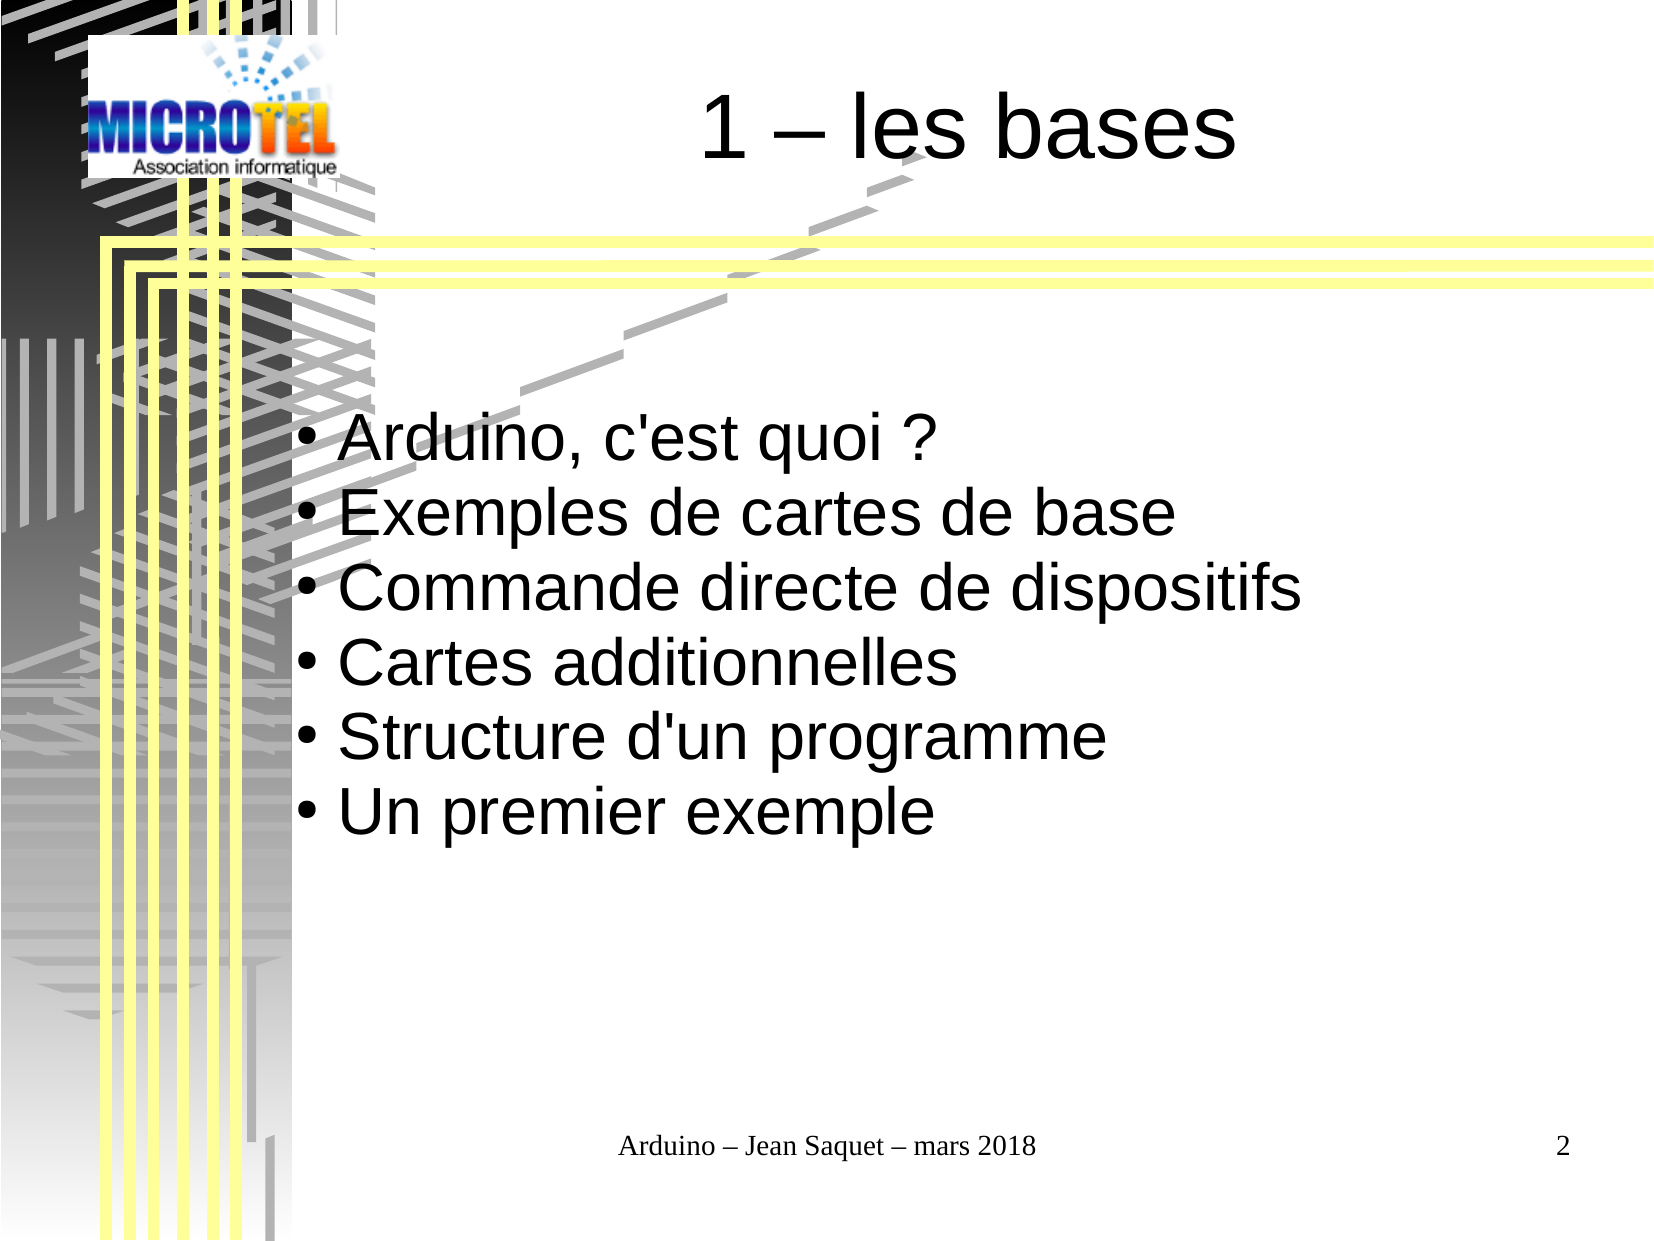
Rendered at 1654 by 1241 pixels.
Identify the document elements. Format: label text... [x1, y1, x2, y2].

picture [88, 35, 340, 178]
subtitle Arduino, c'est quoi ? Exemples de cartes de base Commande directe de dispositifs Cartes additionnelles Structure d'un programme Un premier exemple [295, 290, 1571, 1109]
title 1 – les bases [383, 23, 1554, 231]
